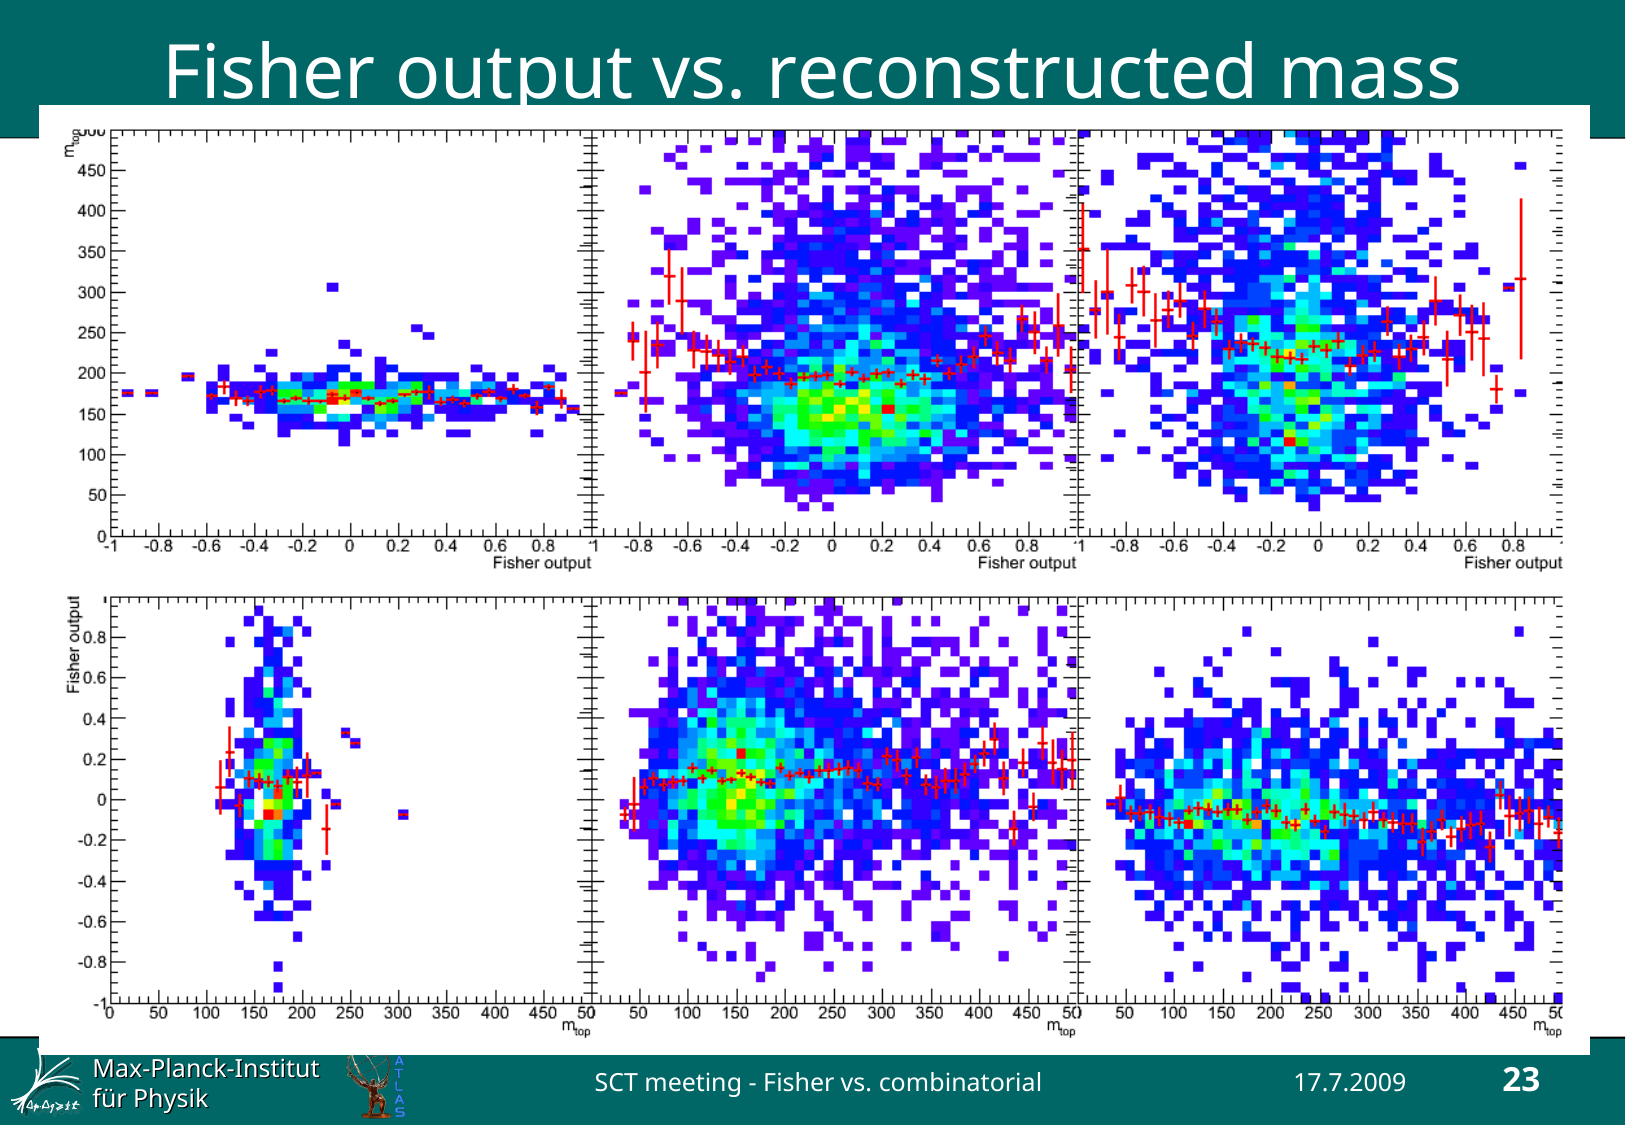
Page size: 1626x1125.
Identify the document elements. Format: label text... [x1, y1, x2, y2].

title Fisher output vs. reconstructed mass [0, 0, 1625, 138]
text_box 17.7.2009 [1213, 1055, 1487, 1125]
text_box 16 [1487, 1037, 1625, 1125]
text_box SCT meeting - Fisher vs. combinatorial [425, 1055, 1213, 1125]
picture [39, 105, 1590, 1055]
